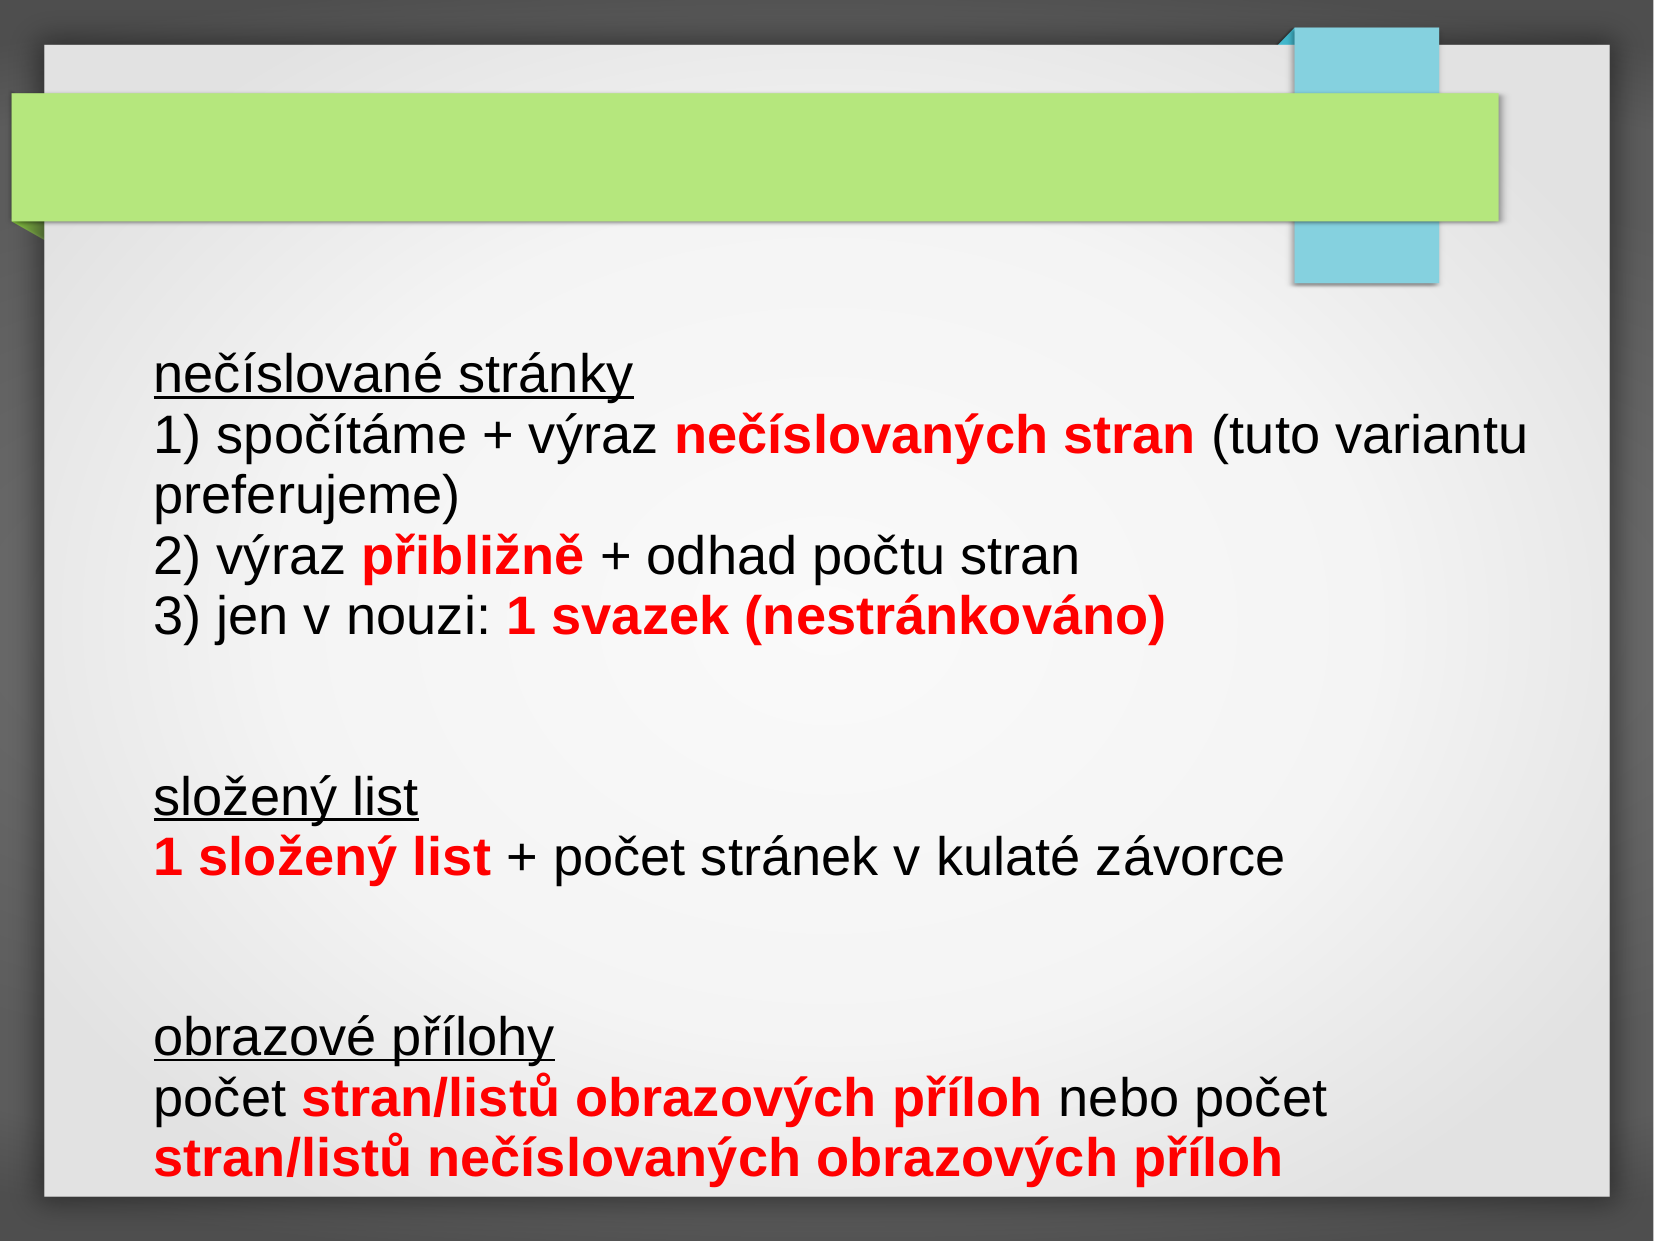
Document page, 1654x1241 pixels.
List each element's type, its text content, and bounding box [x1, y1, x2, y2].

list nečíslované stránky 1) spočítáme + výraz nečíslovaných stran (tuto variantu preferujeme) 2) výraz přibližně + odhad počtu stran 3) jen v nouzi: 1 svazek (nestránkováno) složený list 1 složený list + počet stránek v kulaté závorce obrazové přílohy počet stran/listů obrazových příloh nebo počet stran/listů nečíslovaných obrazových příloh [82, 343, 1538, 1158]
picture [0, 0, 1654, 1241]
